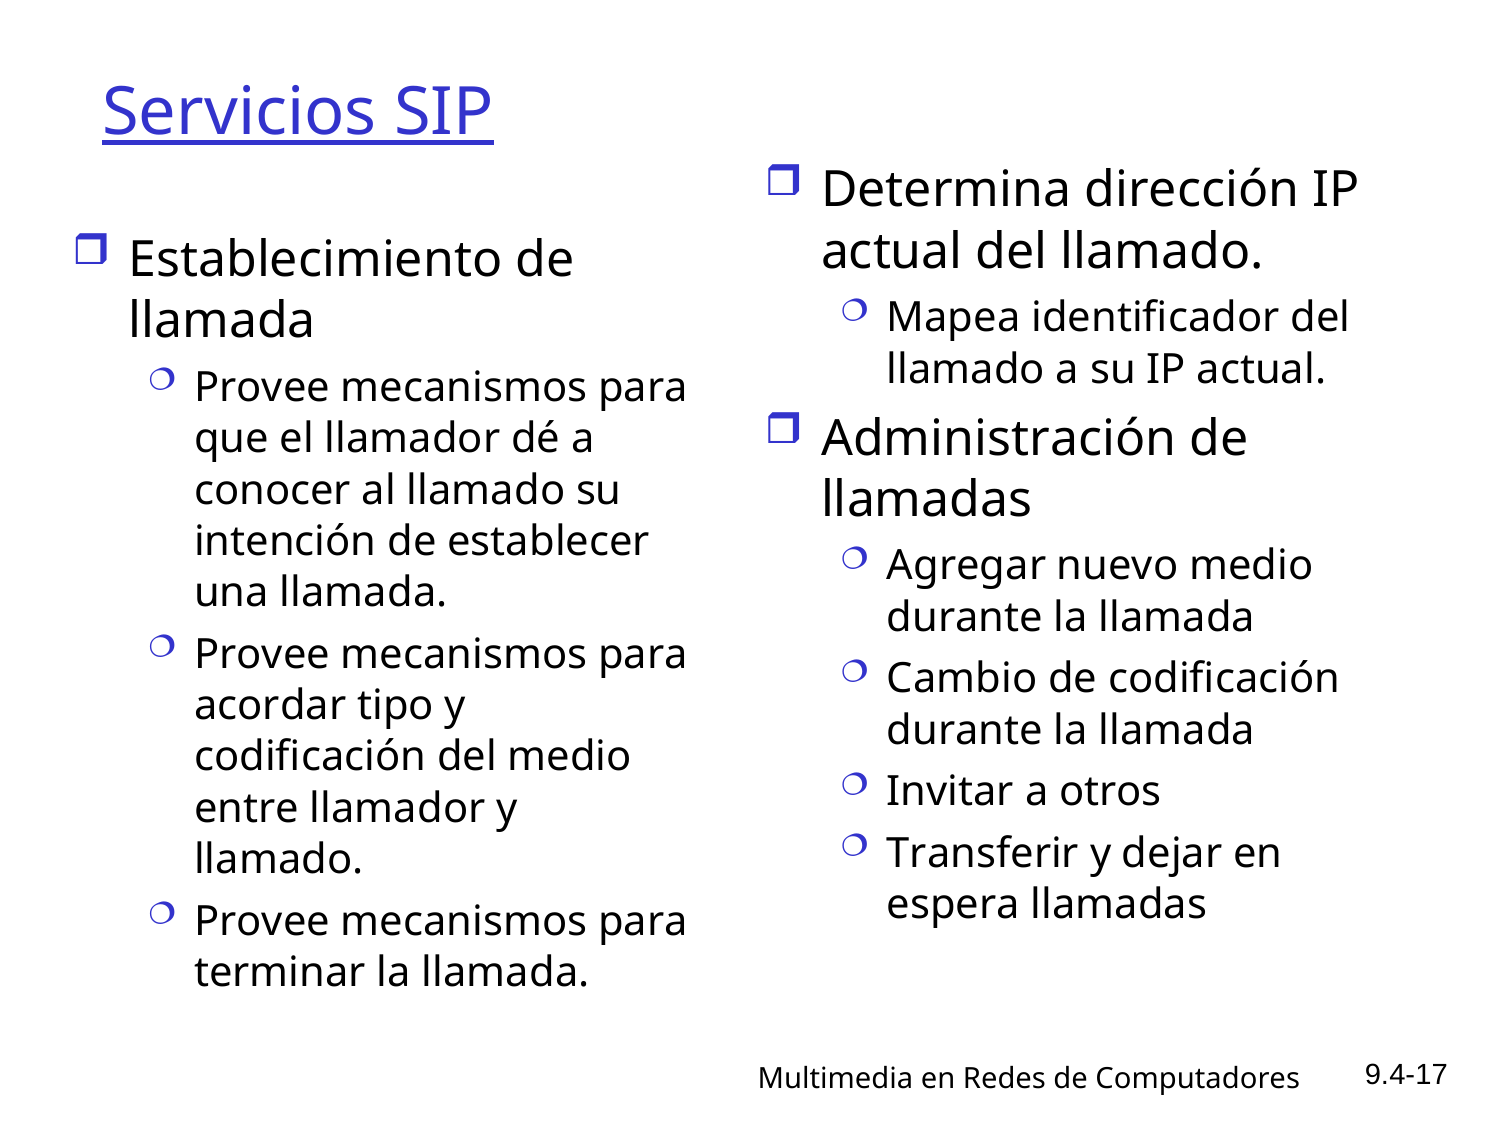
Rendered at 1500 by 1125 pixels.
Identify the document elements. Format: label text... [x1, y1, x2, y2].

title Servicios SIP [87, 37, 1363, 181]
list Establecimiento de llamada Provee mecanismos para que el llamador dé a conocer al llamado su intención de establecer una llamada. Provee mecanismos para acordar tipo y codificación del medio entre llamador y llamado. Provee mecanismos para terminar la llamada. [57, 219, 713, 1055]
list Determina dirección IP actual del llamado. Mapea identificador del llamado a su IP actual. Administración de llamadas Agregar nuevo medio durante la llamada Cambio de codificación durante la llamada Invitar a otros Transferir y dejar en espera llamadas [750, 149, 1376, 972]
